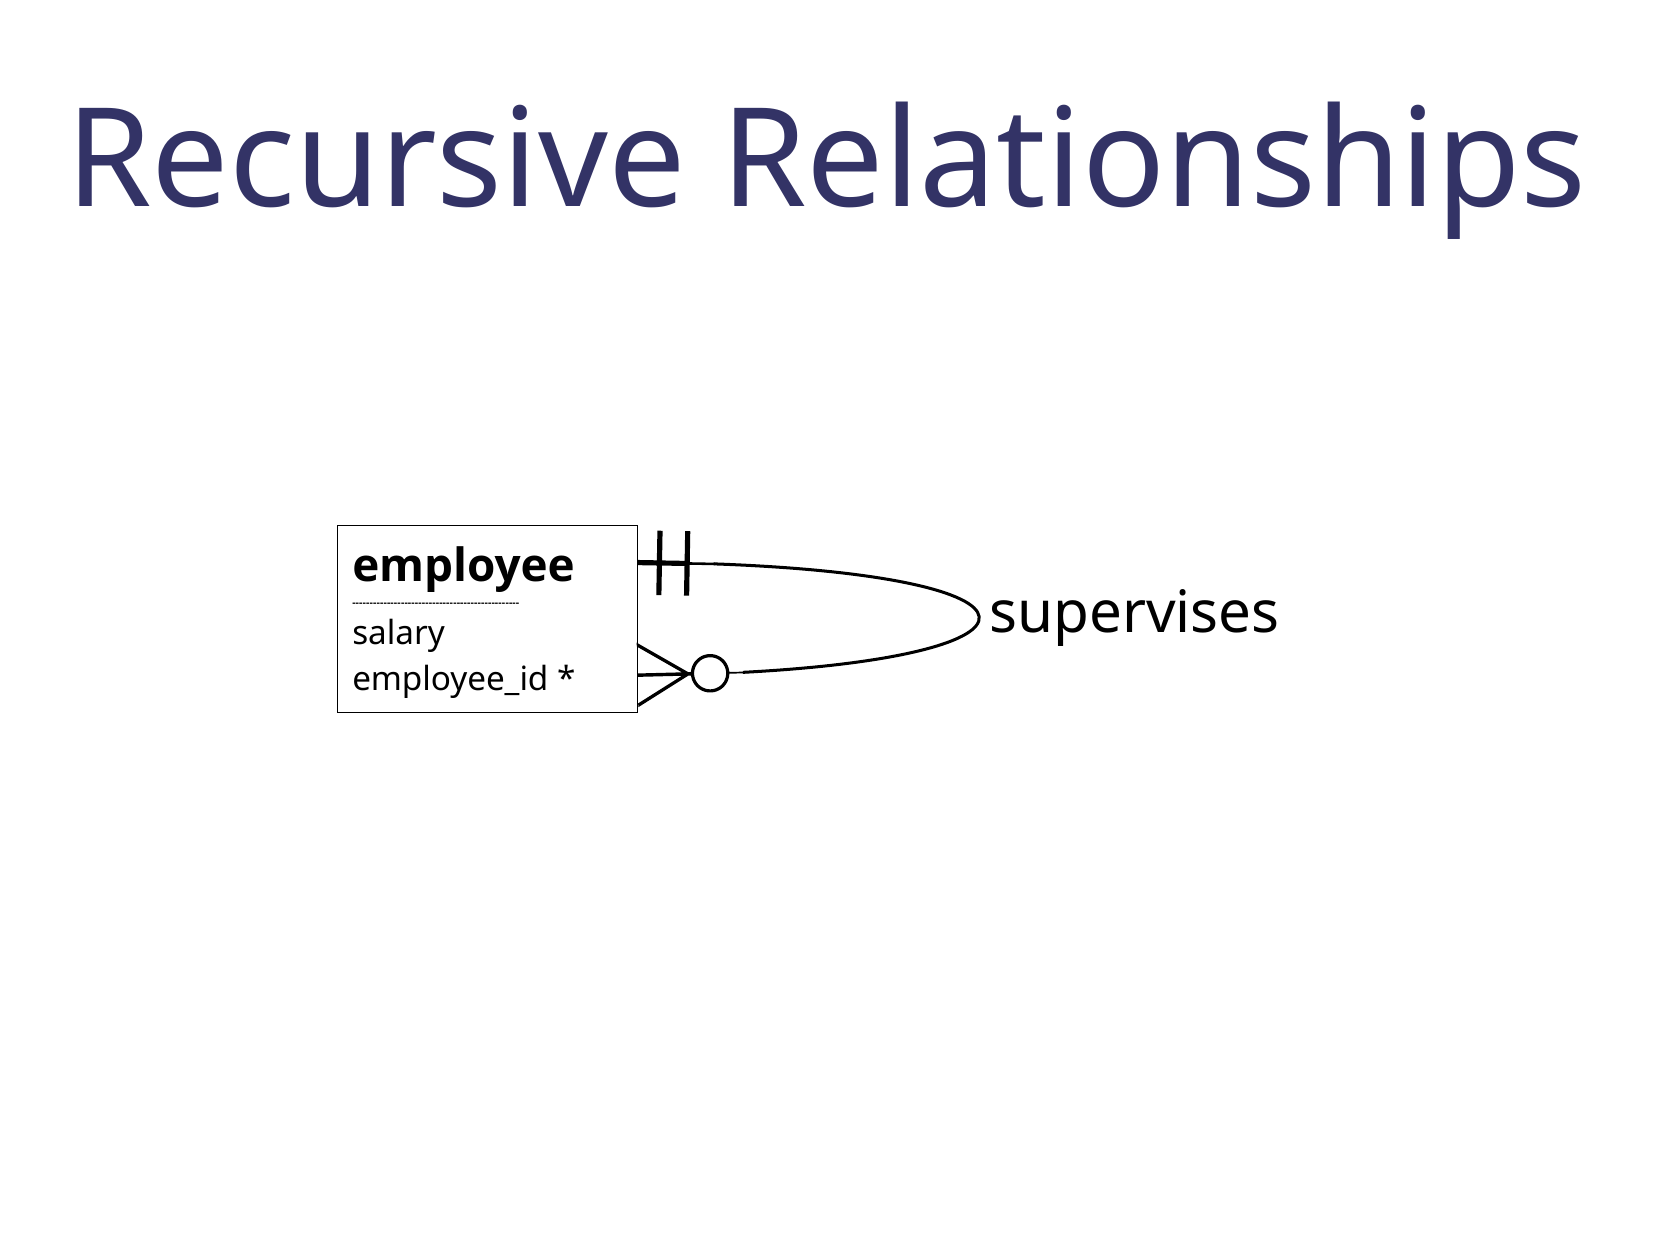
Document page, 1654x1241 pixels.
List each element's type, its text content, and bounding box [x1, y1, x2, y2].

text_box supervises [975, 562, 1314, 649]
text_box employee ------------------------------------------------ salary employee_id * [337, 525, 638, 713]
title Recursive Relationships [0, 49, 1654, 257]
